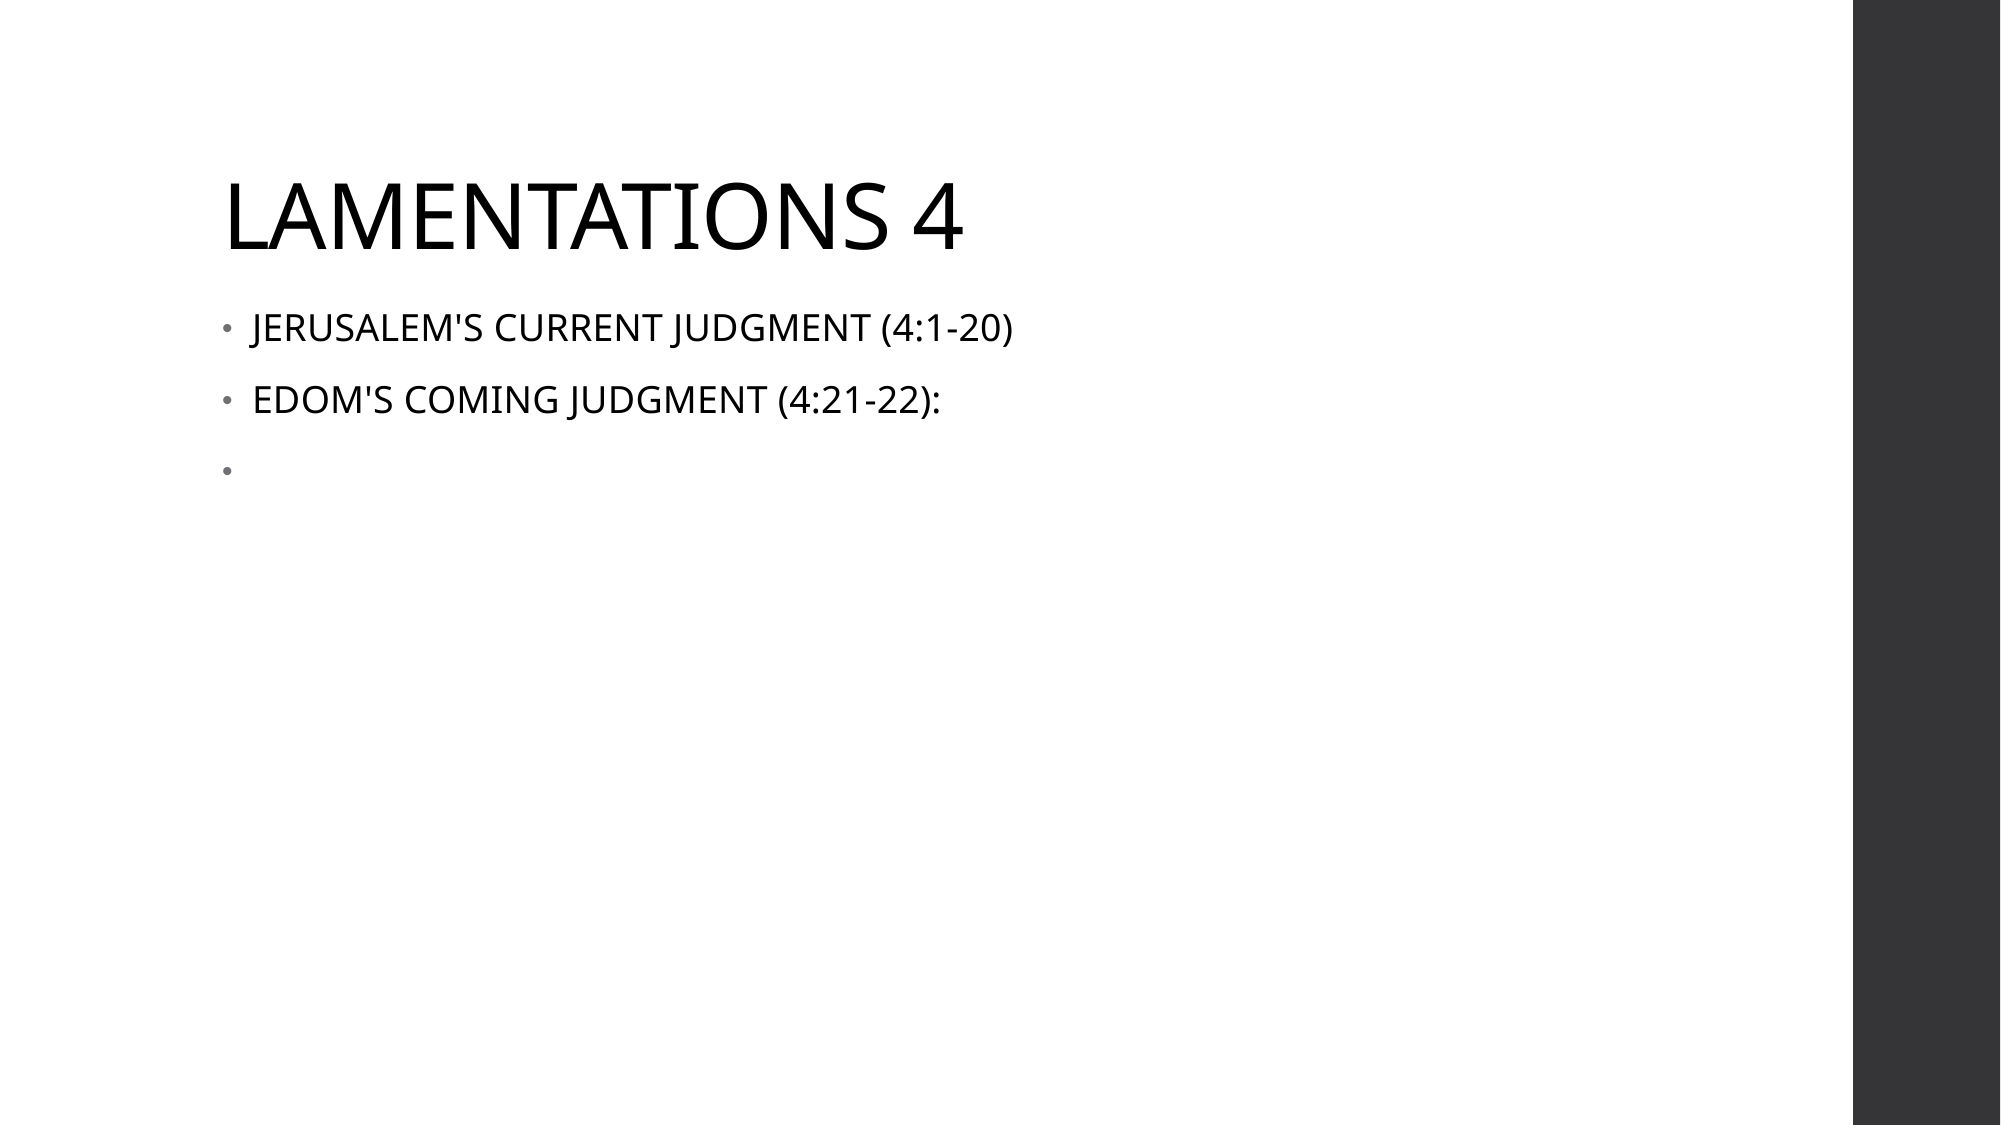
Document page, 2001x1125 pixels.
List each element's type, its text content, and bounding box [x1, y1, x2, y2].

list JERUSALEM'S CURRENT JUDGMENT (4:1-20) EDOM'S COMING JUDGMENT (4:21-22): [206, 299, 1617, 1014]
title LAMENTATIONS 4 [206, 60, 1797, 278]
